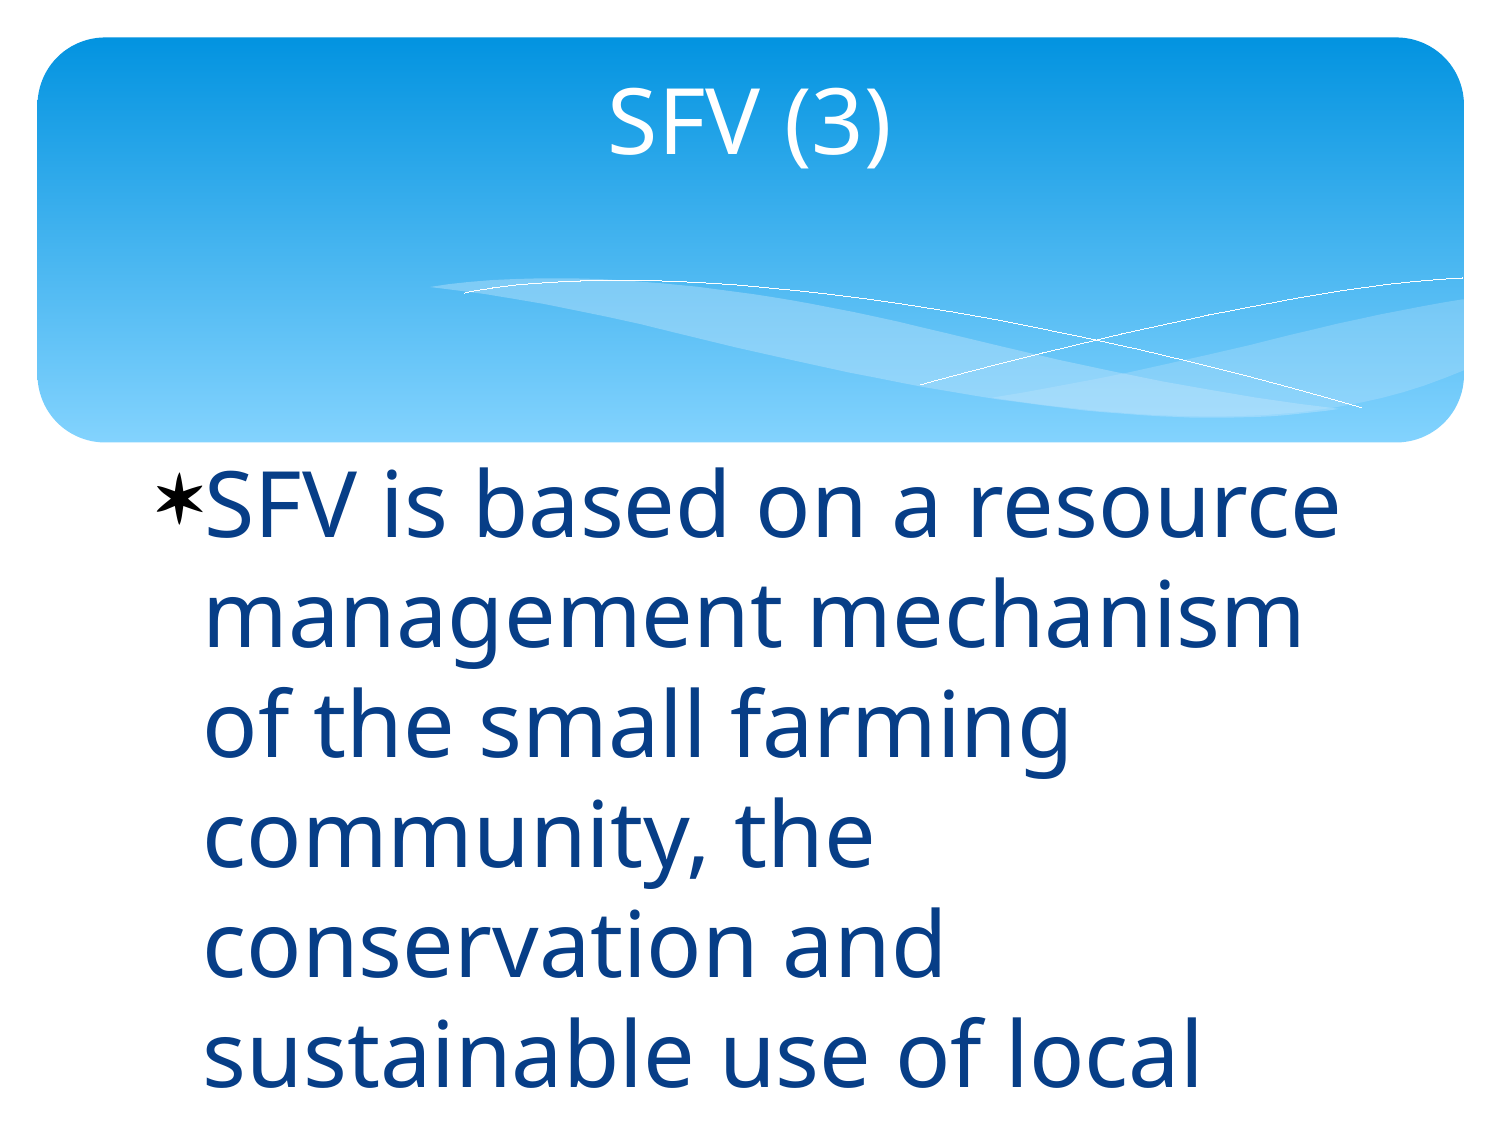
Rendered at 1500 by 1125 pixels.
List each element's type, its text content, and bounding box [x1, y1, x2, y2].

title SFV (3) [75, 55, 1425, 261]
list SFV is based on a resource management mechanism of the small farming community, the conservation and sustainable use of local agro-biodiversity and the fair and equitable sharing of benefits arising from their use. It also follows the methodology of environmental mainstreaming in the decision-making and socio-economic planning, as appears more and more in the international cooperation for development. This model is customizable to the cultures of different countries and to any objective of enhancement of people with special attention to weak persons. [143, 438, 1359, 1005]
